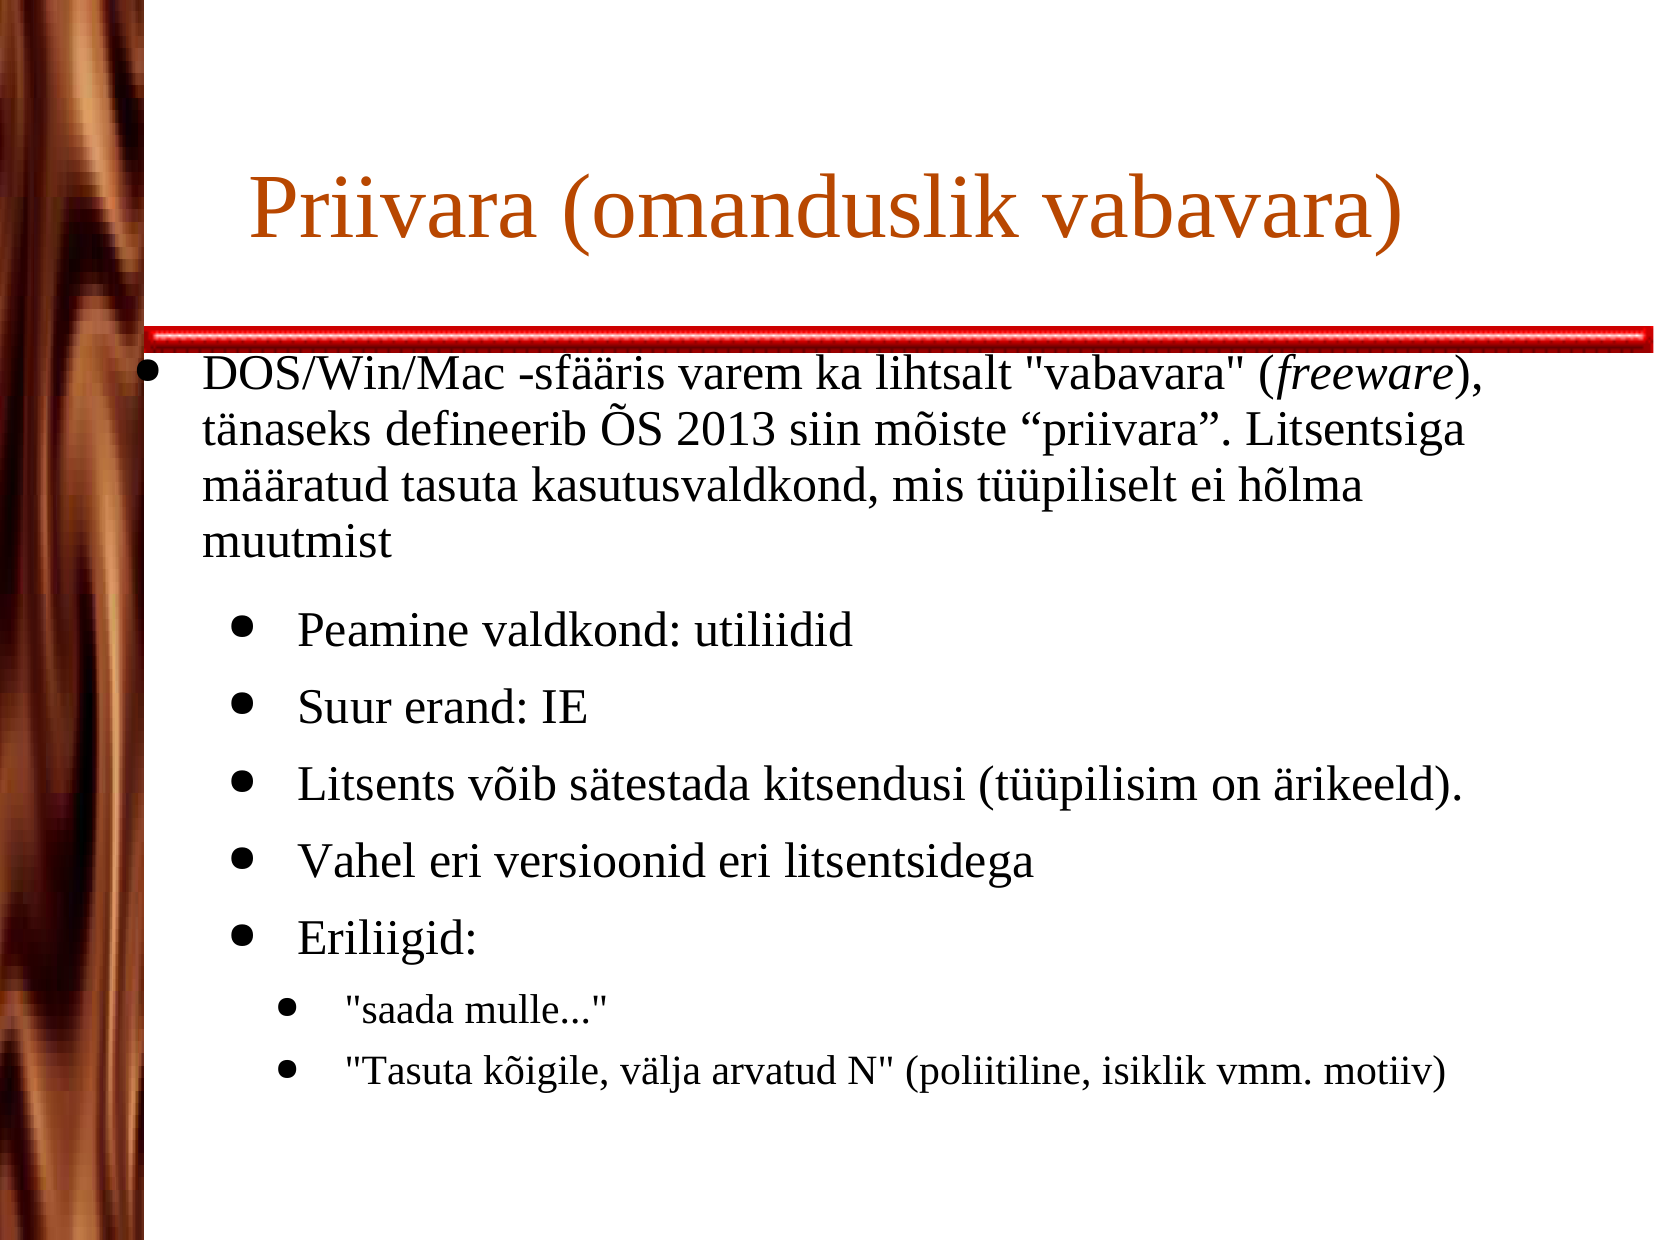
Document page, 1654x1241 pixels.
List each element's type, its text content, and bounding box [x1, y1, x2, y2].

title Priivara (omanduslik vabavara) [121, 100, 1533, 312]
picture [0, 0, 1654, 1240]
list DOS/Win/Mac -sfääris varem ka lihtsalt "vabavara" (freeware), tänaseks defineerib ÕS 2013 siin mõiste “priivara”. Litsentsiga määratud tasuta kasutusvaldkond, mis tüüpiliselt ei hõlma muutmist Peamine valdkond: utiliidid Suur erand: IE Litsents võib sätestada kitsendusi (tüüpilisim on ärikeeld). Vahel eri versioonid eri litsentsidega Eriliigid: "saada mulle..." "Tasuta kõigile, välja arvatud N" (poliitiline, isiklik vmm. motiiv) [121, 344, 1533, 1126]
